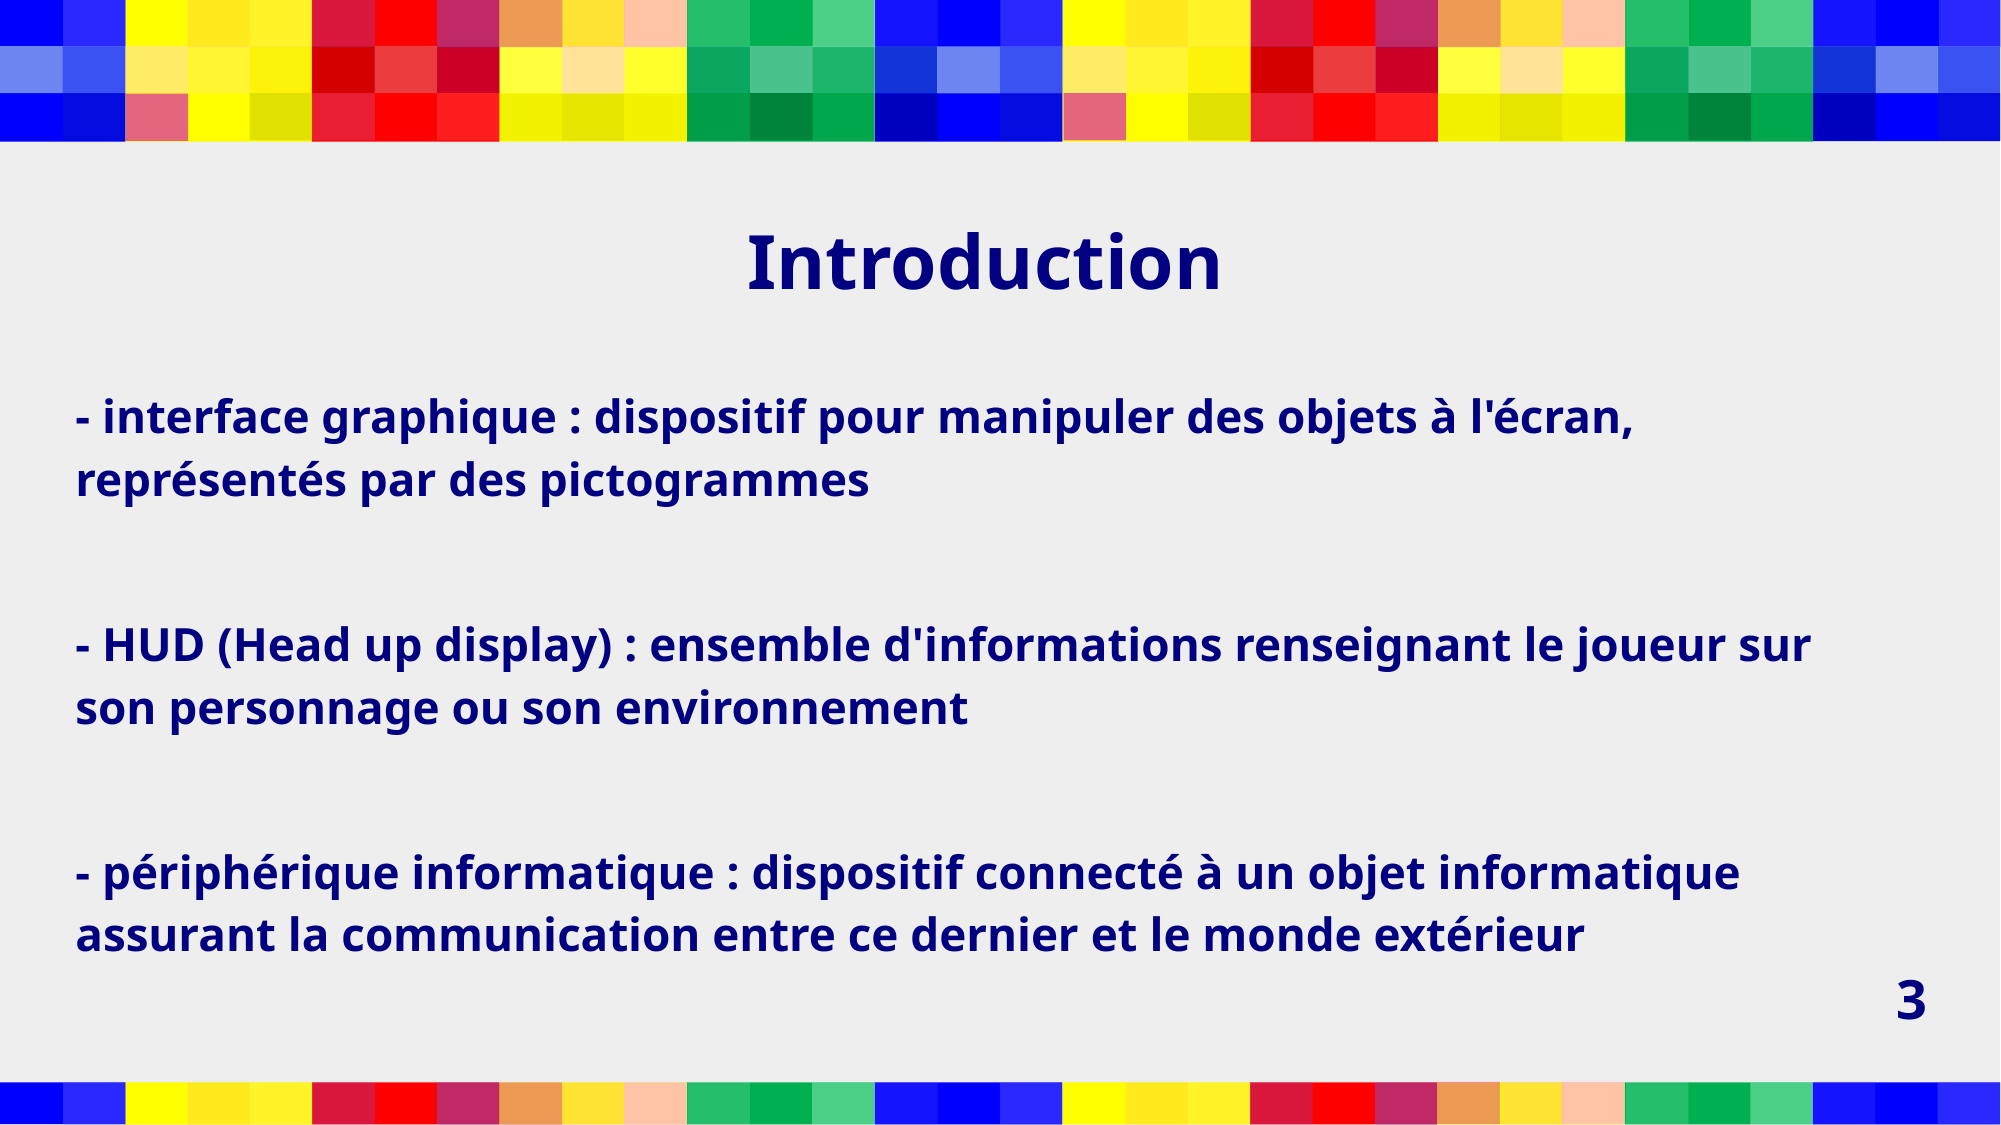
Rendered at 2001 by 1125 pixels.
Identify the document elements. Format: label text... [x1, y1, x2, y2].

title - interface graphique : dispositif pour manipuler des objets à l'écran, représentés par des pictogrammes - HUD (Head up display) : ensemble d'informations renseignant le joueur sur son personnage ou son environnement - périphérique informatique : dispositif connecté à un objet informatique assurant la communication entre ce dernier et le monde extérieur [60, 201, 1915, 1046]
text_box 3 [1853, 954, 1970, 1043]
text_box Introduction [60, 201, 1912, 325]
